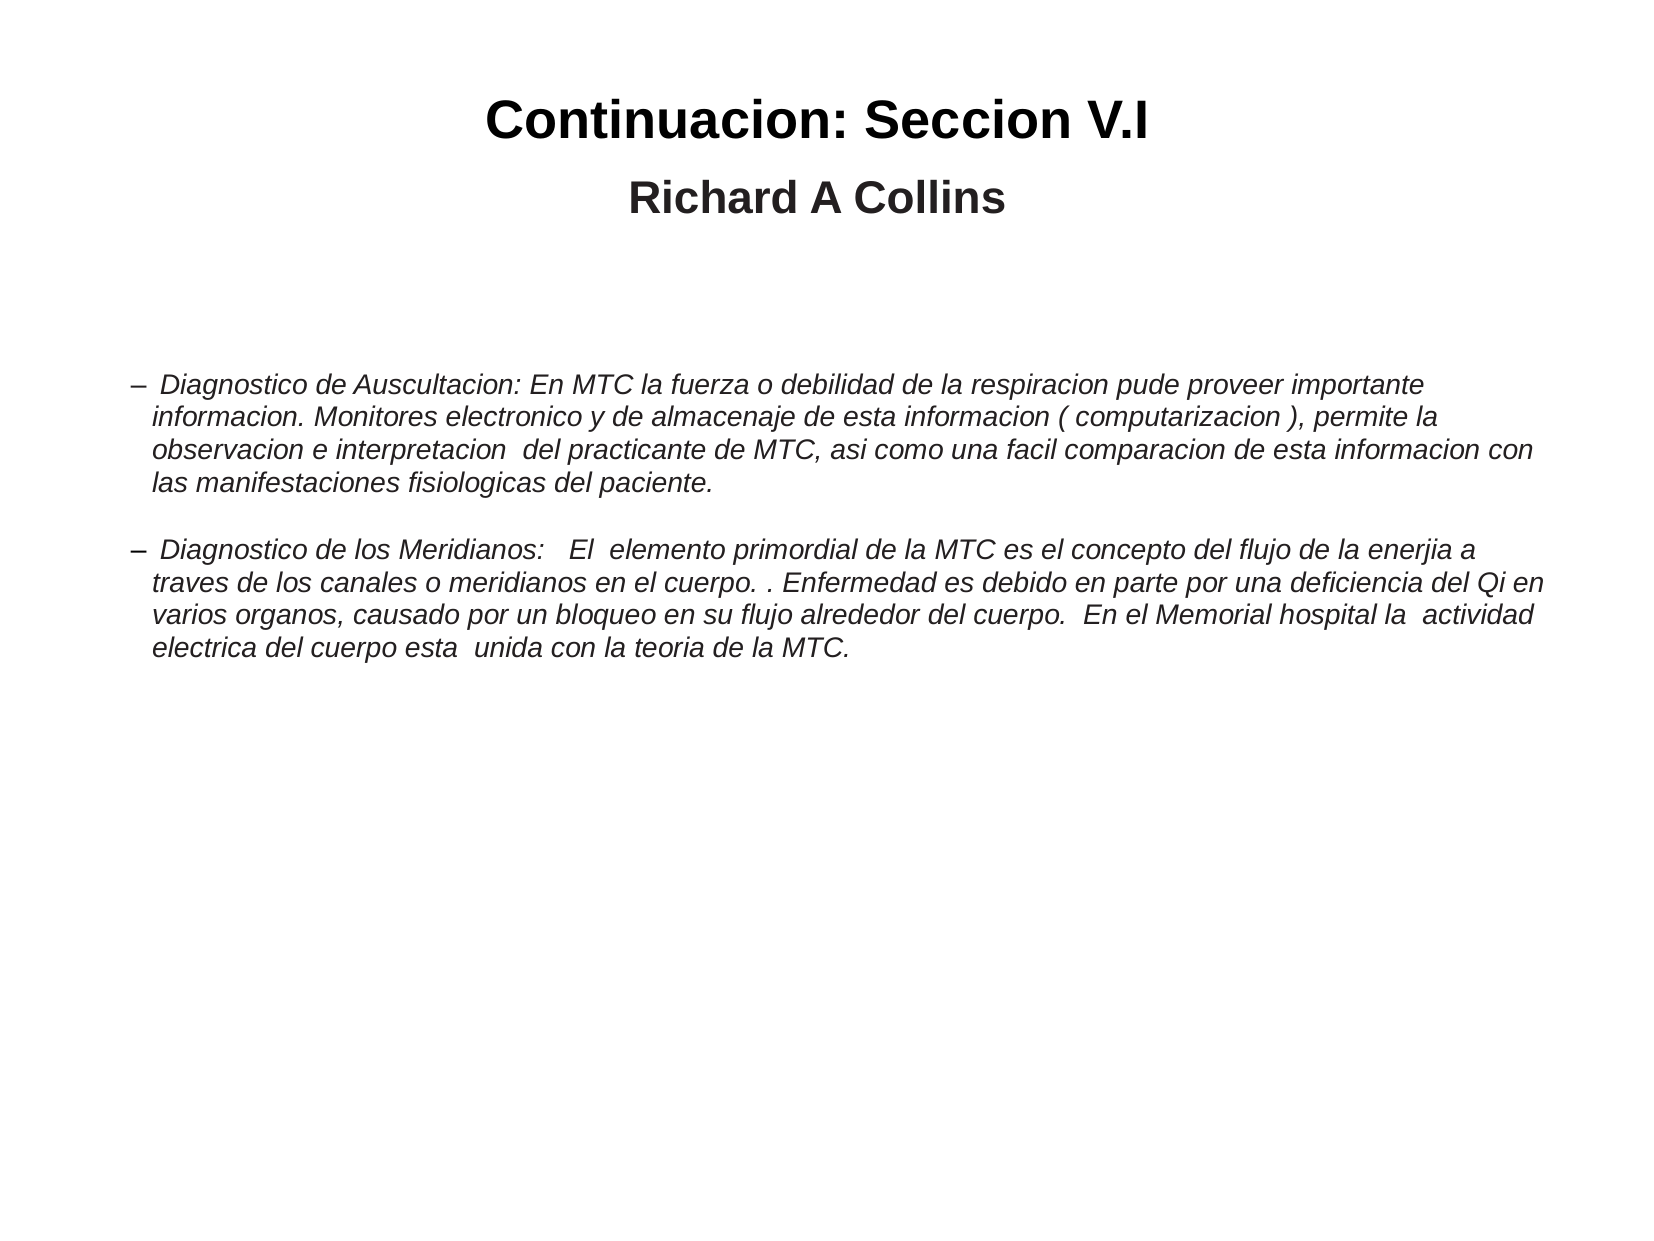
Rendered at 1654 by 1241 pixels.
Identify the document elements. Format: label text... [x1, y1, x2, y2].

chart [87, 300, 1565, 1108]
title Continuacion: Seccion V.I Richard A Collins [82, 56, 1571, 250]
